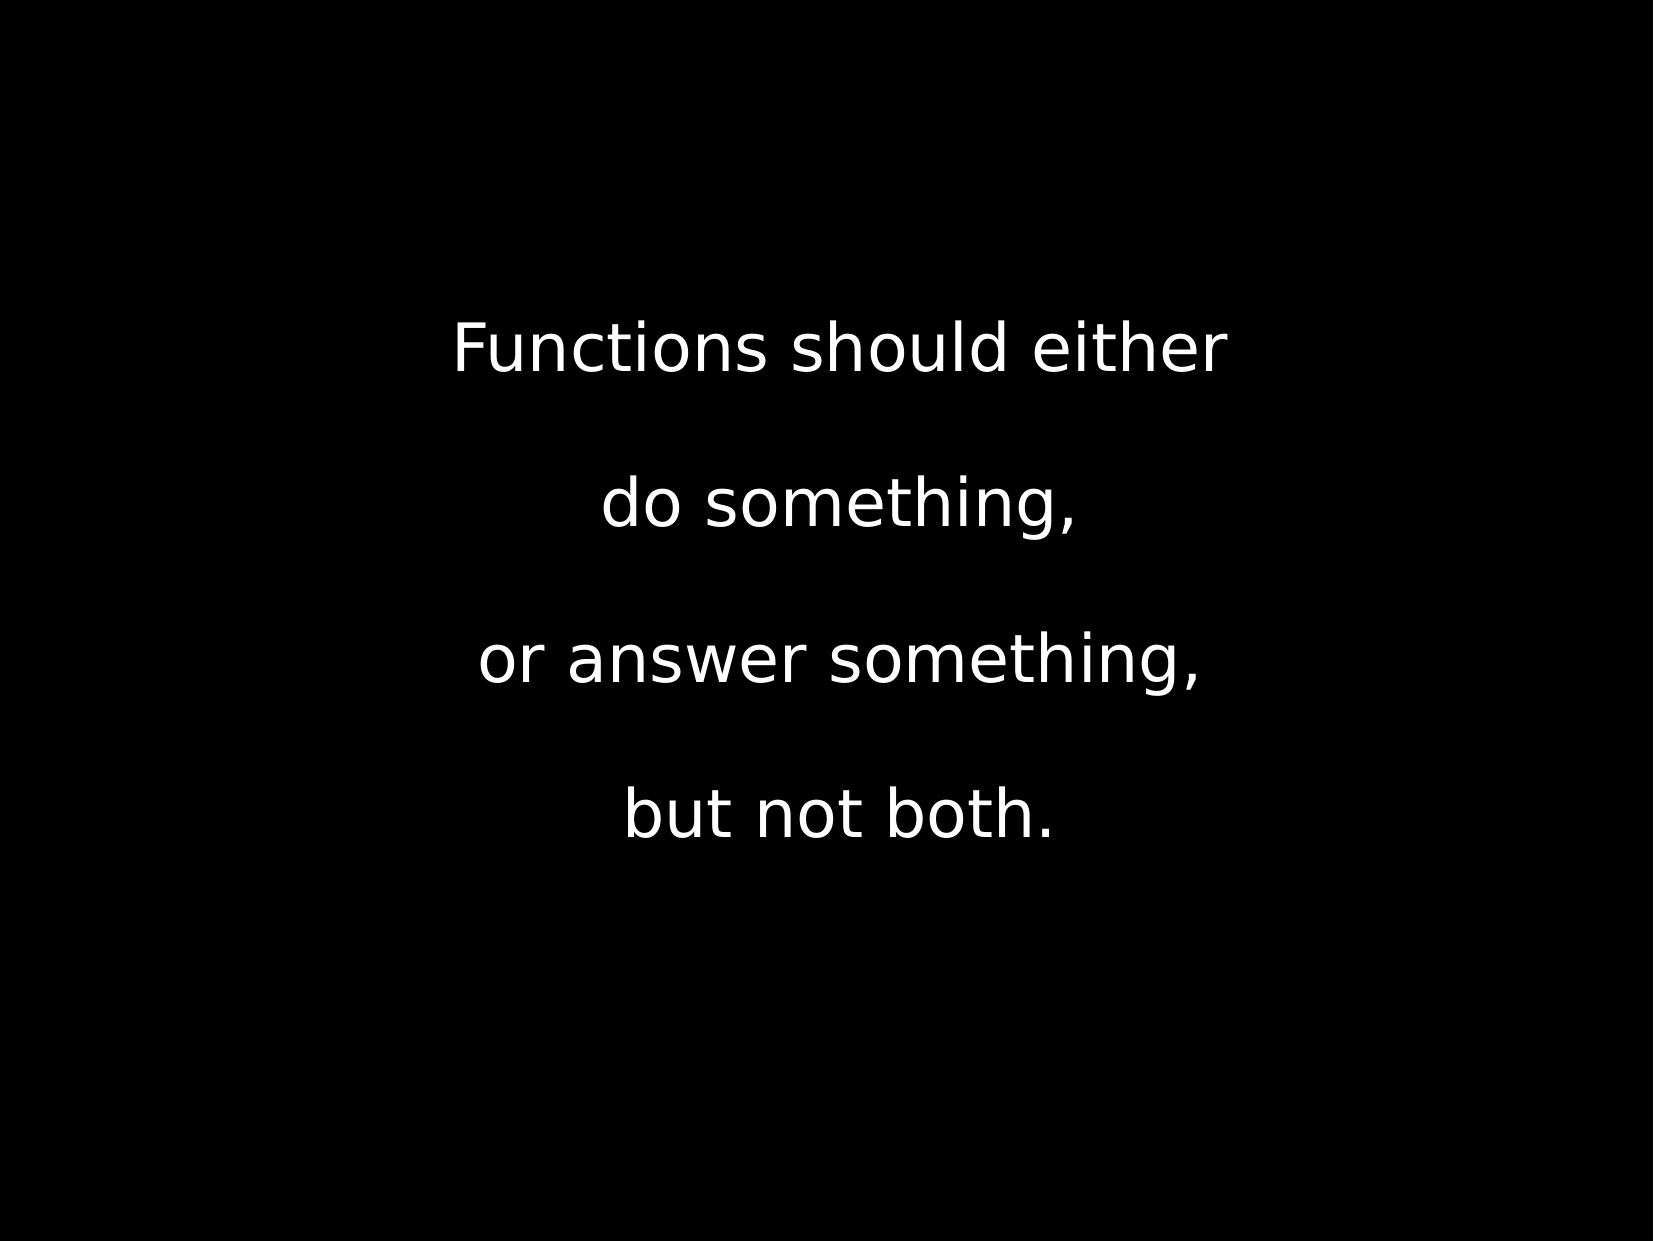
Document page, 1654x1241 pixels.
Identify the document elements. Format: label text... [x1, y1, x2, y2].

subtitle Functions should either do something, or answer something, but not both. [75, 218, 1563, 1023]
